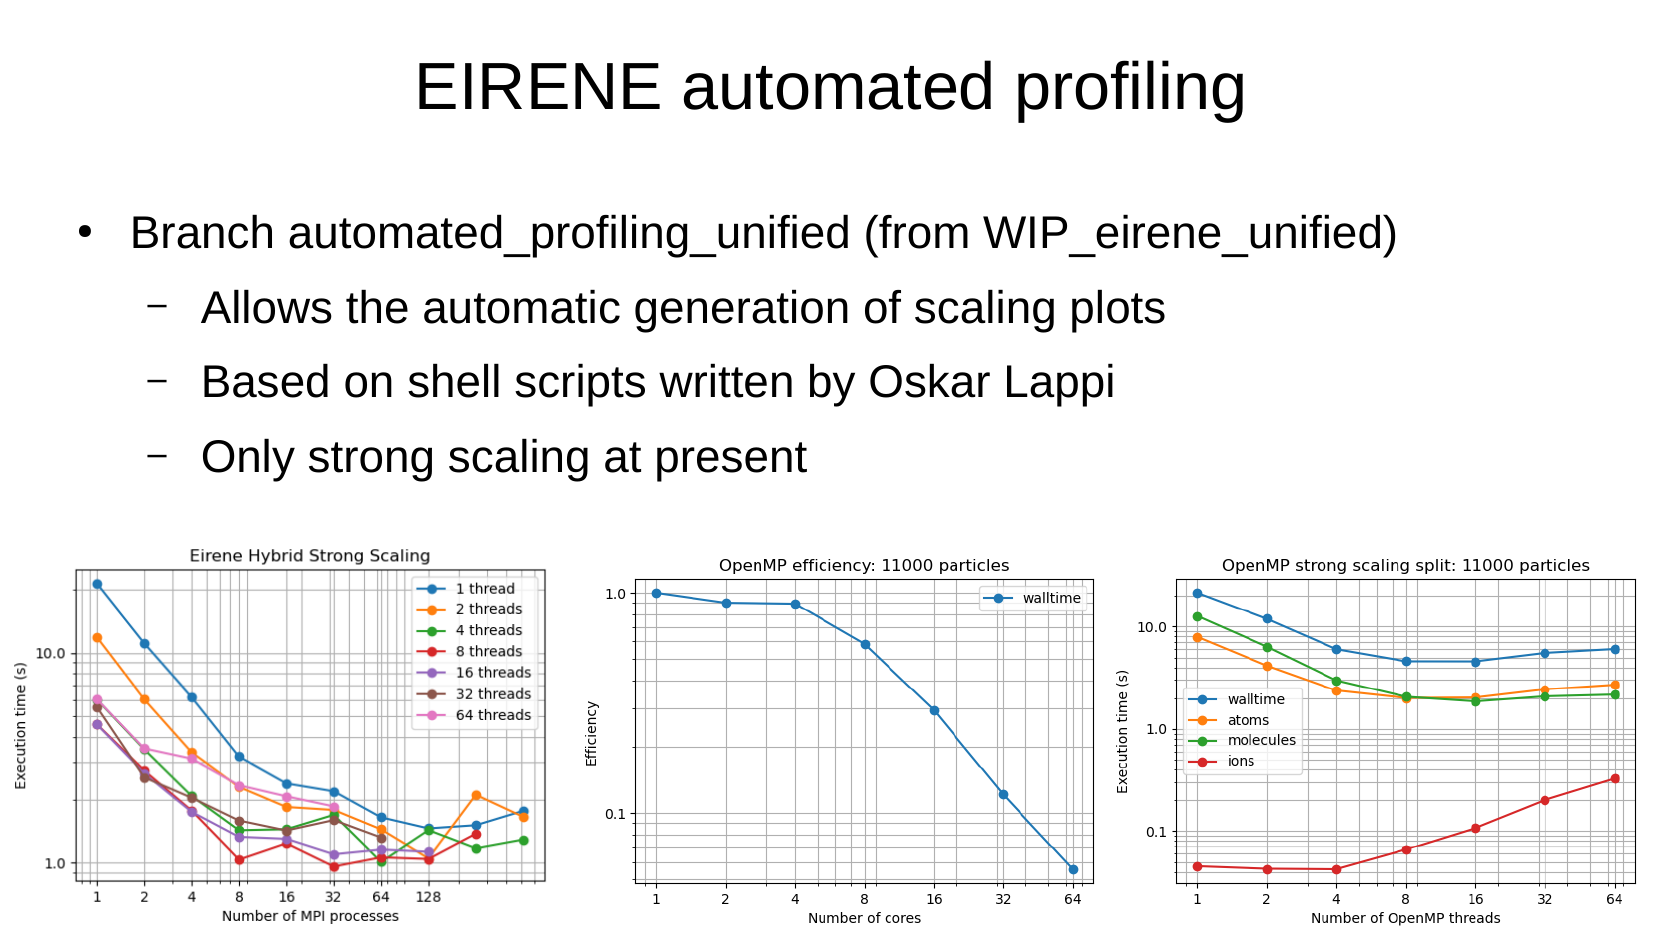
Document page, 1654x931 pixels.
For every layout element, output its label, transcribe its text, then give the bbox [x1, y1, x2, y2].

list Branch automated_profiling_unified (from WIP_eirene_unified) Allows the automatic generation of scaling plots Based on shell scripts written by Oskar Lappi Only strong scaling at present [59, 206, 1630, 531]
title EIRENE automated profiling [87, 8, 1576, 165]
picture [0, 521, 1654, 926]
